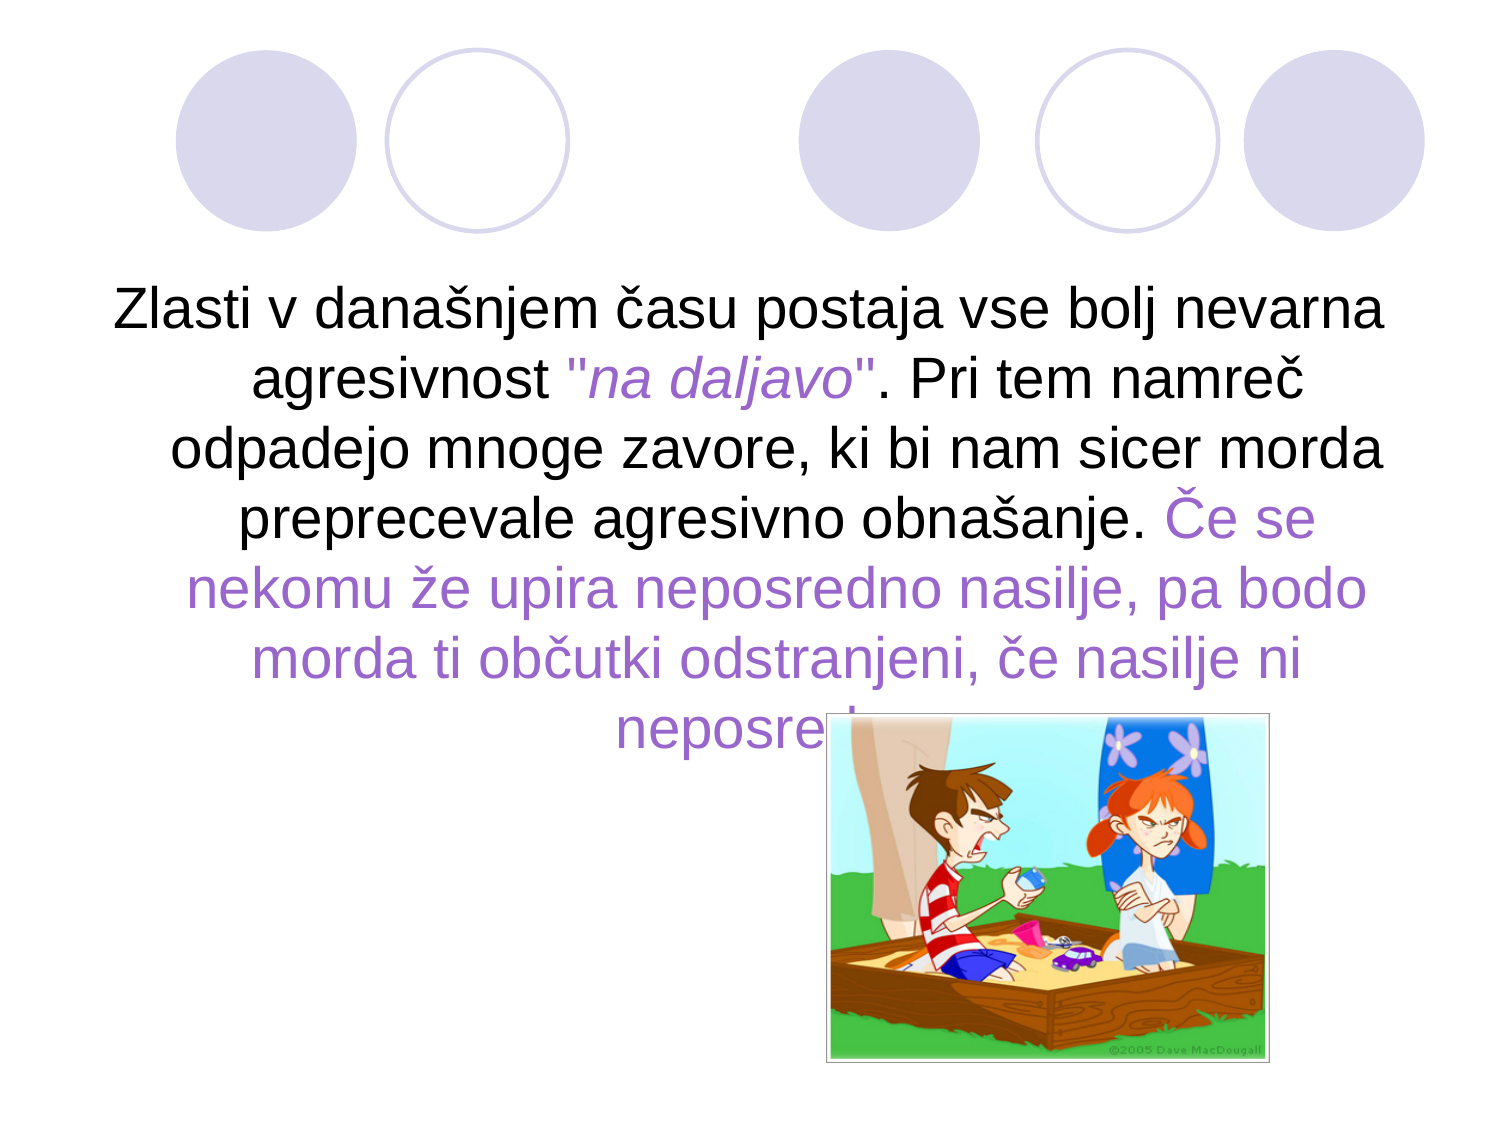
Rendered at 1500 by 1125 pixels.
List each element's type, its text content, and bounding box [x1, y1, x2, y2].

picture [826, 713, 1270, 1063]
list Zlasti v današnjem času postaja vse bolj nevarna agresivnost ''na daljavo''. Pri tem namreč odpadejo mnoge zavore, ki bi nam sicer morda preprecevale agresivno obnašanje. Če se nekomu že upira neposredno nasilje, pa bodo morda ti občutki odstranjeni, če nasilje ni neposredno. [75, 262, 1425, 1007]
